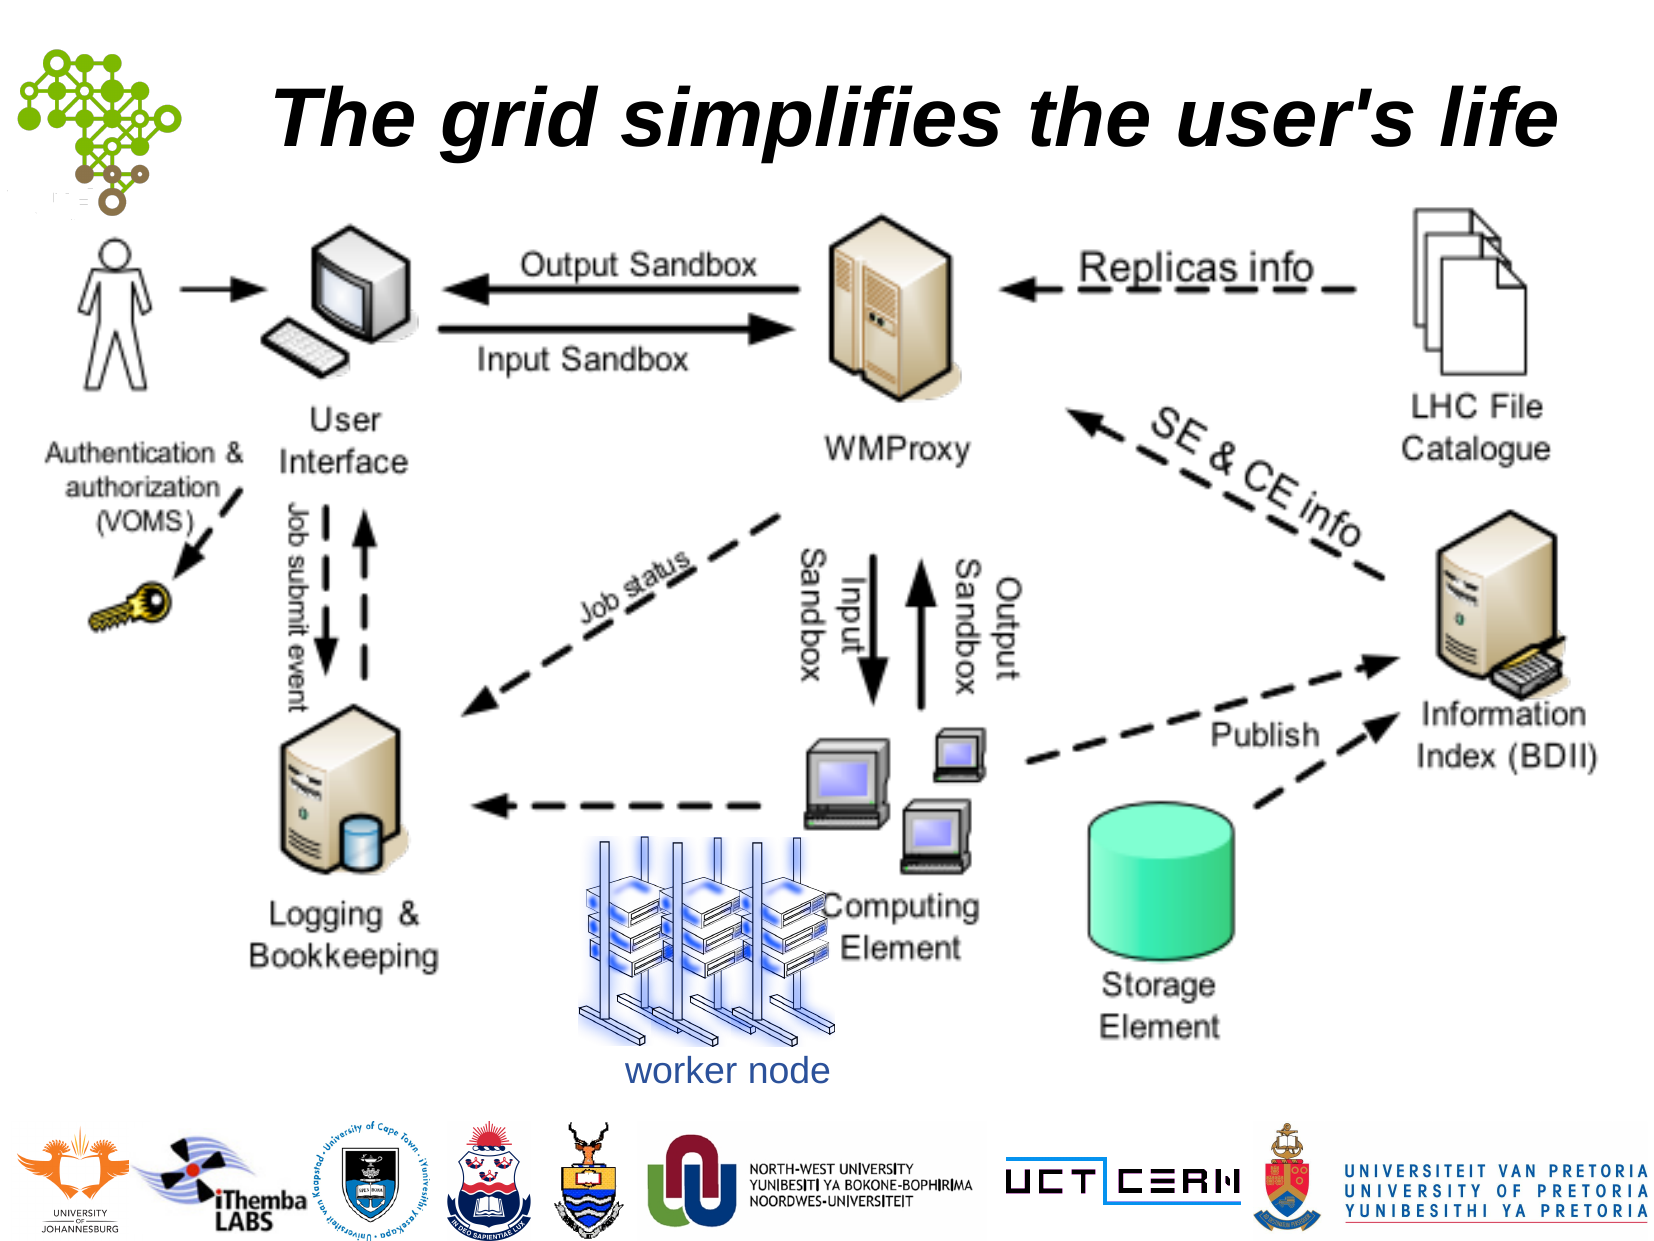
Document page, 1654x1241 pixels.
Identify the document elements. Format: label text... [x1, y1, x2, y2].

picture [11, 1121, 308, 1241]
text_box worker node [618, 1045, 838, 1091]
picture [447, 1121, 531, 1241]
title The grid simplifies the user's life [206, 29, 1625, 207]
picture [553, 1121, 625, 1241]
picture [7, 47, 1619, 1054]
picture [1006, 1157, 1241, 1205]
picture [636, 1121, 987, 1241]
picture [312, 1121, 430, 1241]
picture [1253, 1121, 1648, 1241]
